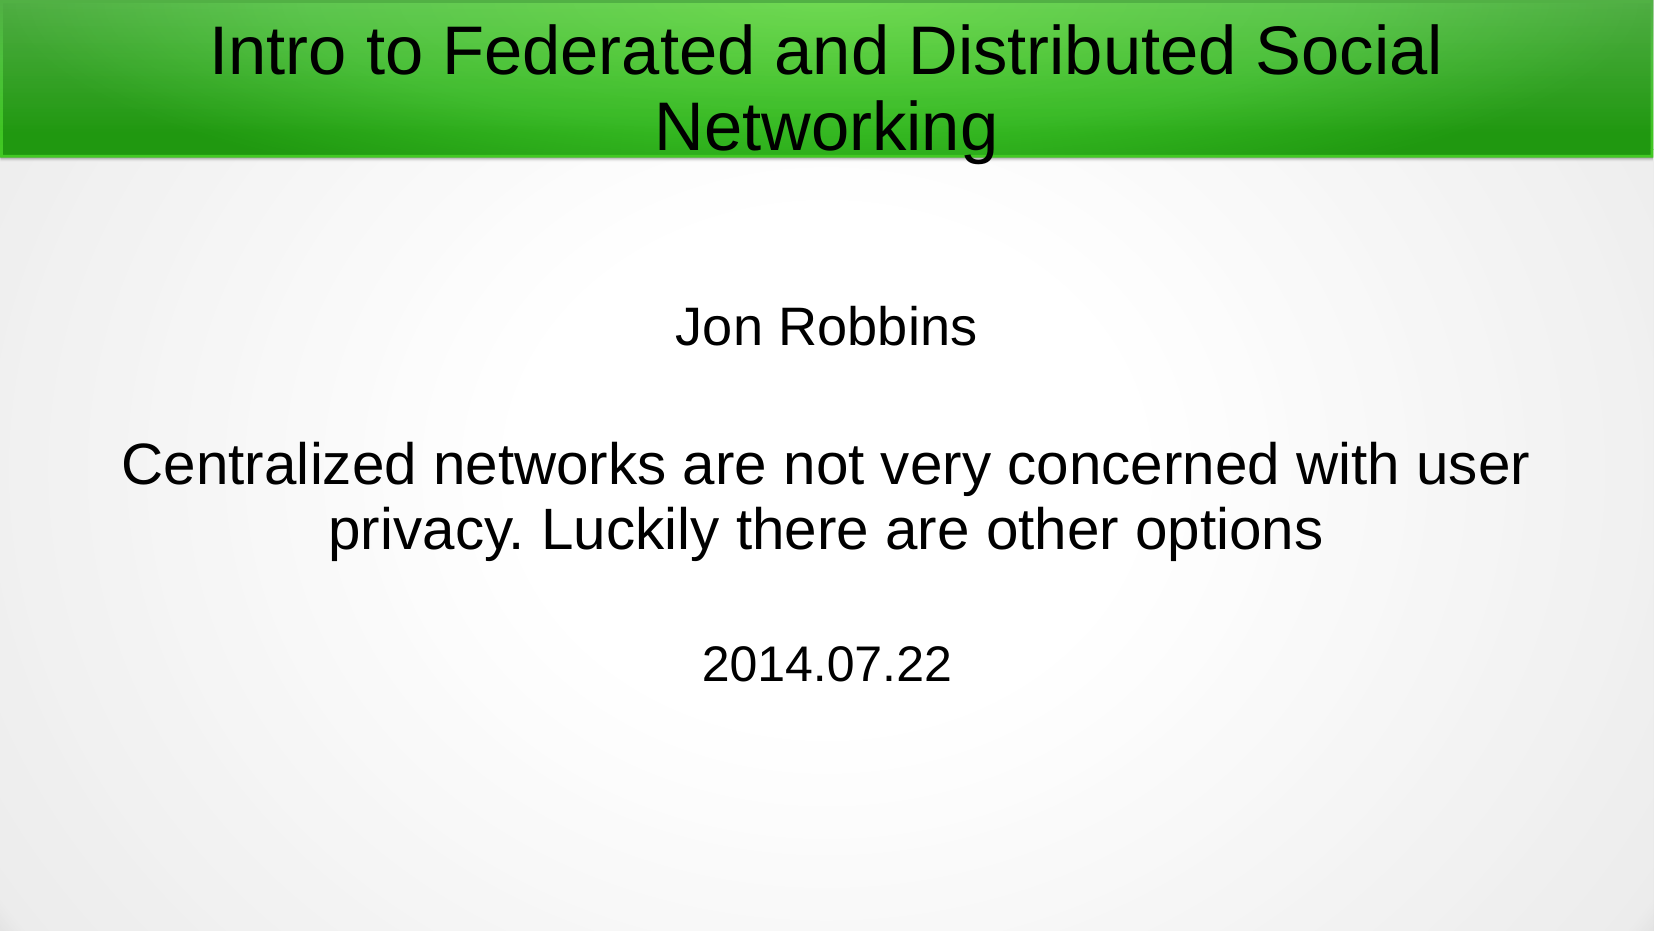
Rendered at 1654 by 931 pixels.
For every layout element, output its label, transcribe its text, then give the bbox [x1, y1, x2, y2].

title Intro to Federated and Distributed Social Networking [82, 11, 1571, 166]
subtitle Jon Robbins Centralized networks are not very concerned with user privacy. Luckily there are other options 2014.07.22 [82, 224, 1571, 764]
